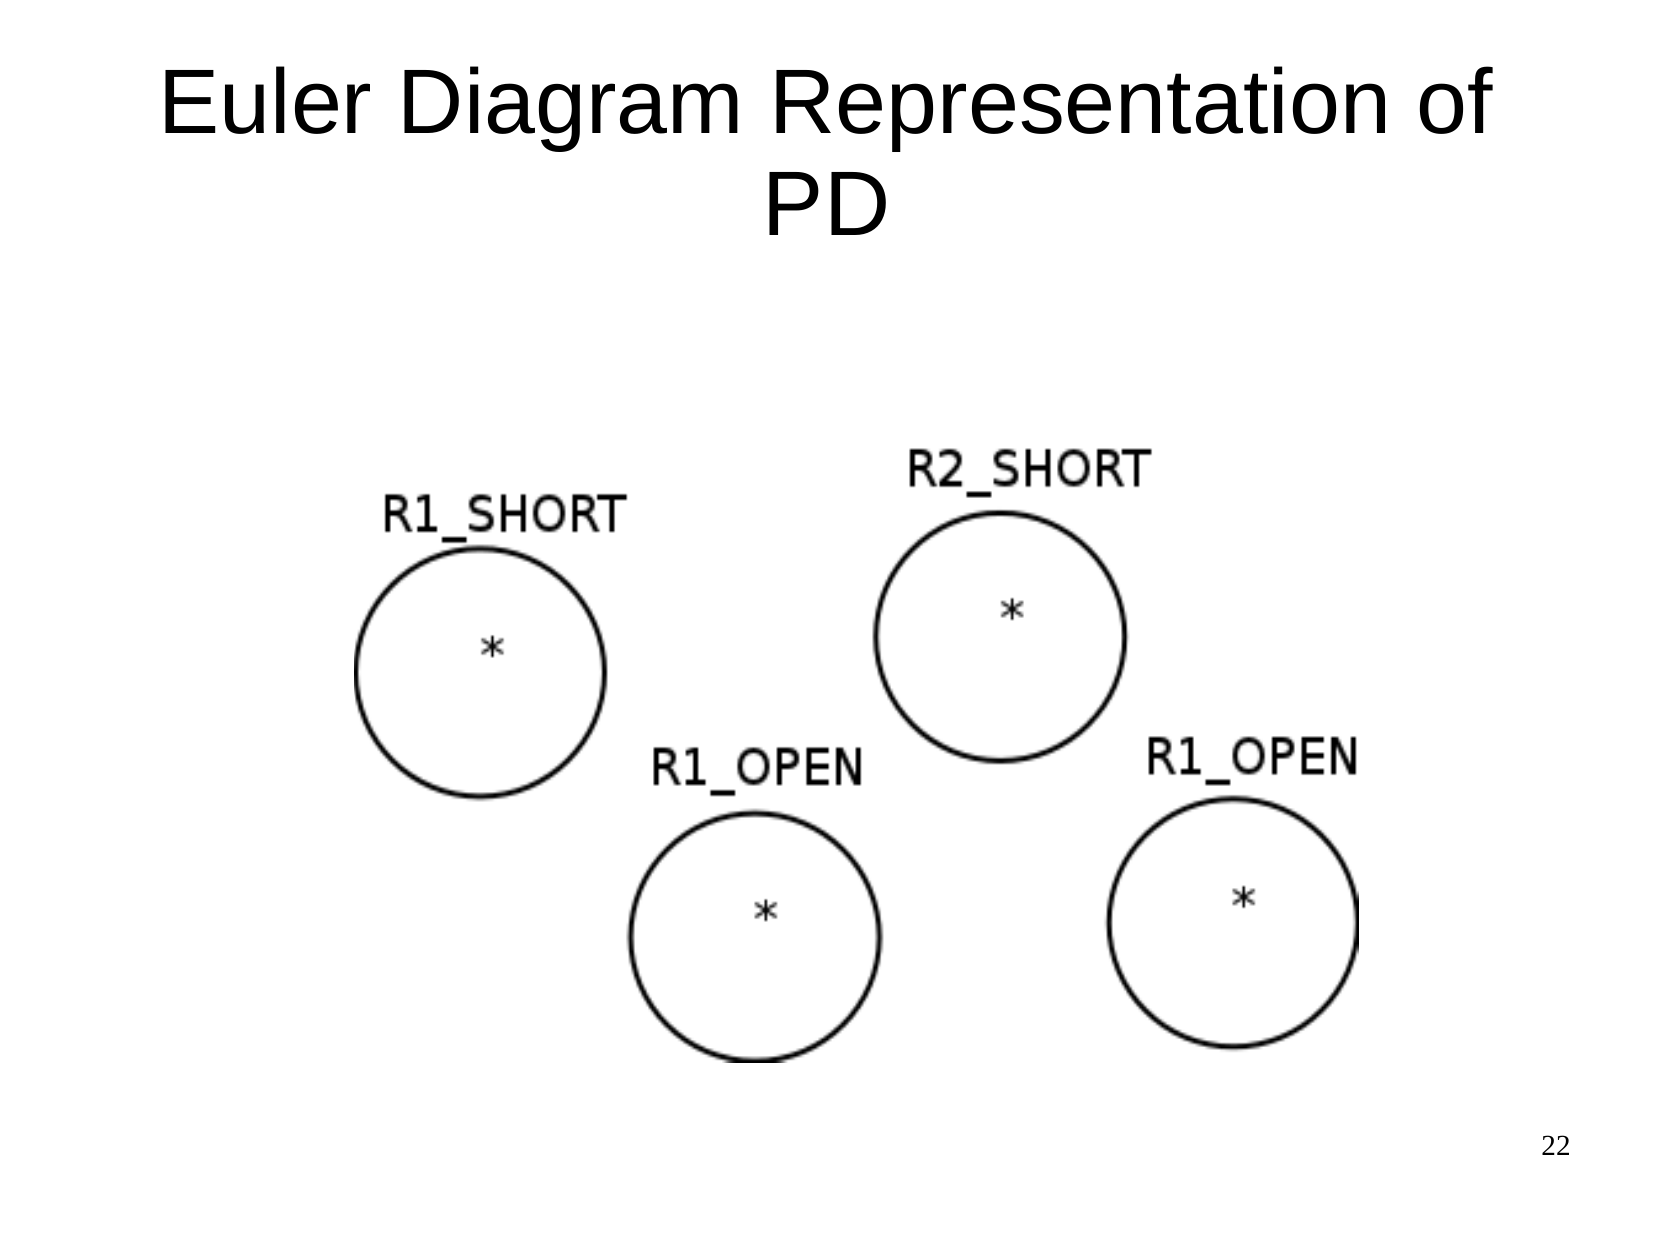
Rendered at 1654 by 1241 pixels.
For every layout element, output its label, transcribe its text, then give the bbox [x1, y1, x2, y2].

picture [354, 442, 1359, 1063]
title Euler Diagram Representation of PD [82, 49, 1571, 257]
